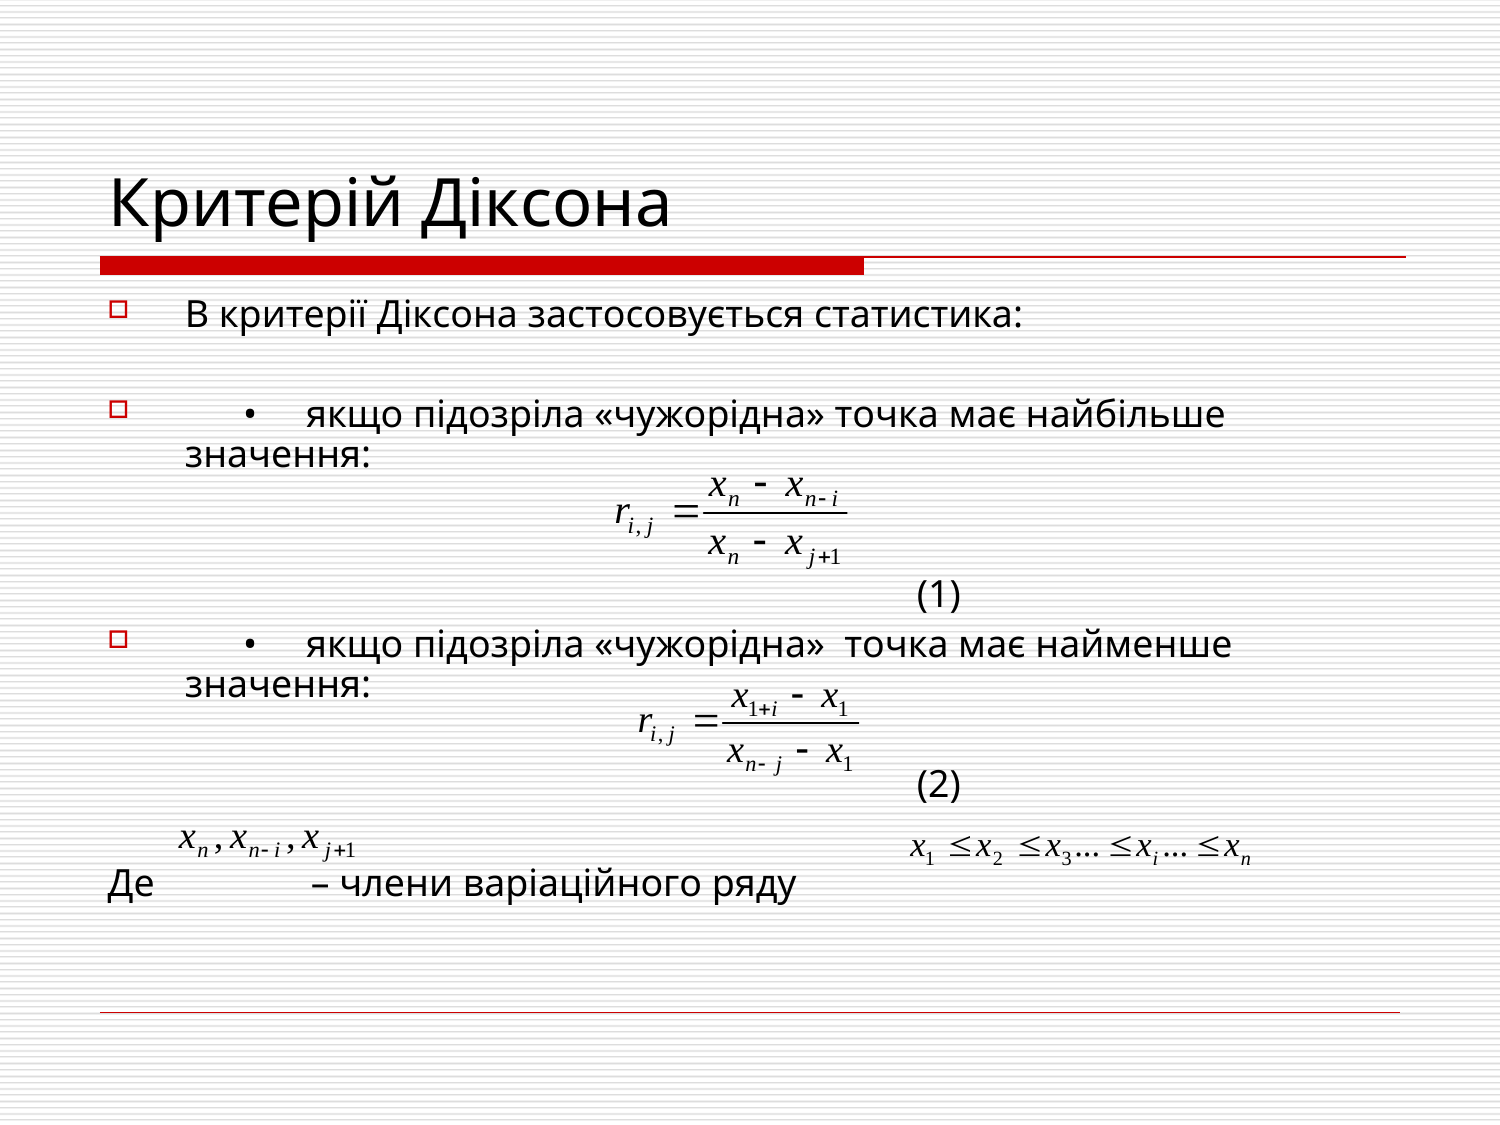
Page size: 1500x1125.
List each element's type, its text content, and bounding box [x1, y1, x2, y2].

chart [903, 822, 1258, 875]
list В критерії Діксона застосовується статистика: • якщо підозріла «чужорідна» точка має найбільше значення: (1) • якщо підозріла «чужорідна» точка має найменше значення: (2) Де – члени варіаційного ряду [92, 287, 1406, 988]
chart [631, 668, 868, 784]
picture [0, 0, 1500, 1125]
title Критерій Діксона [94, 49, 1407, 250]
chart [608, 456, 857, 577]
chart [171, 810, 361, 871]
